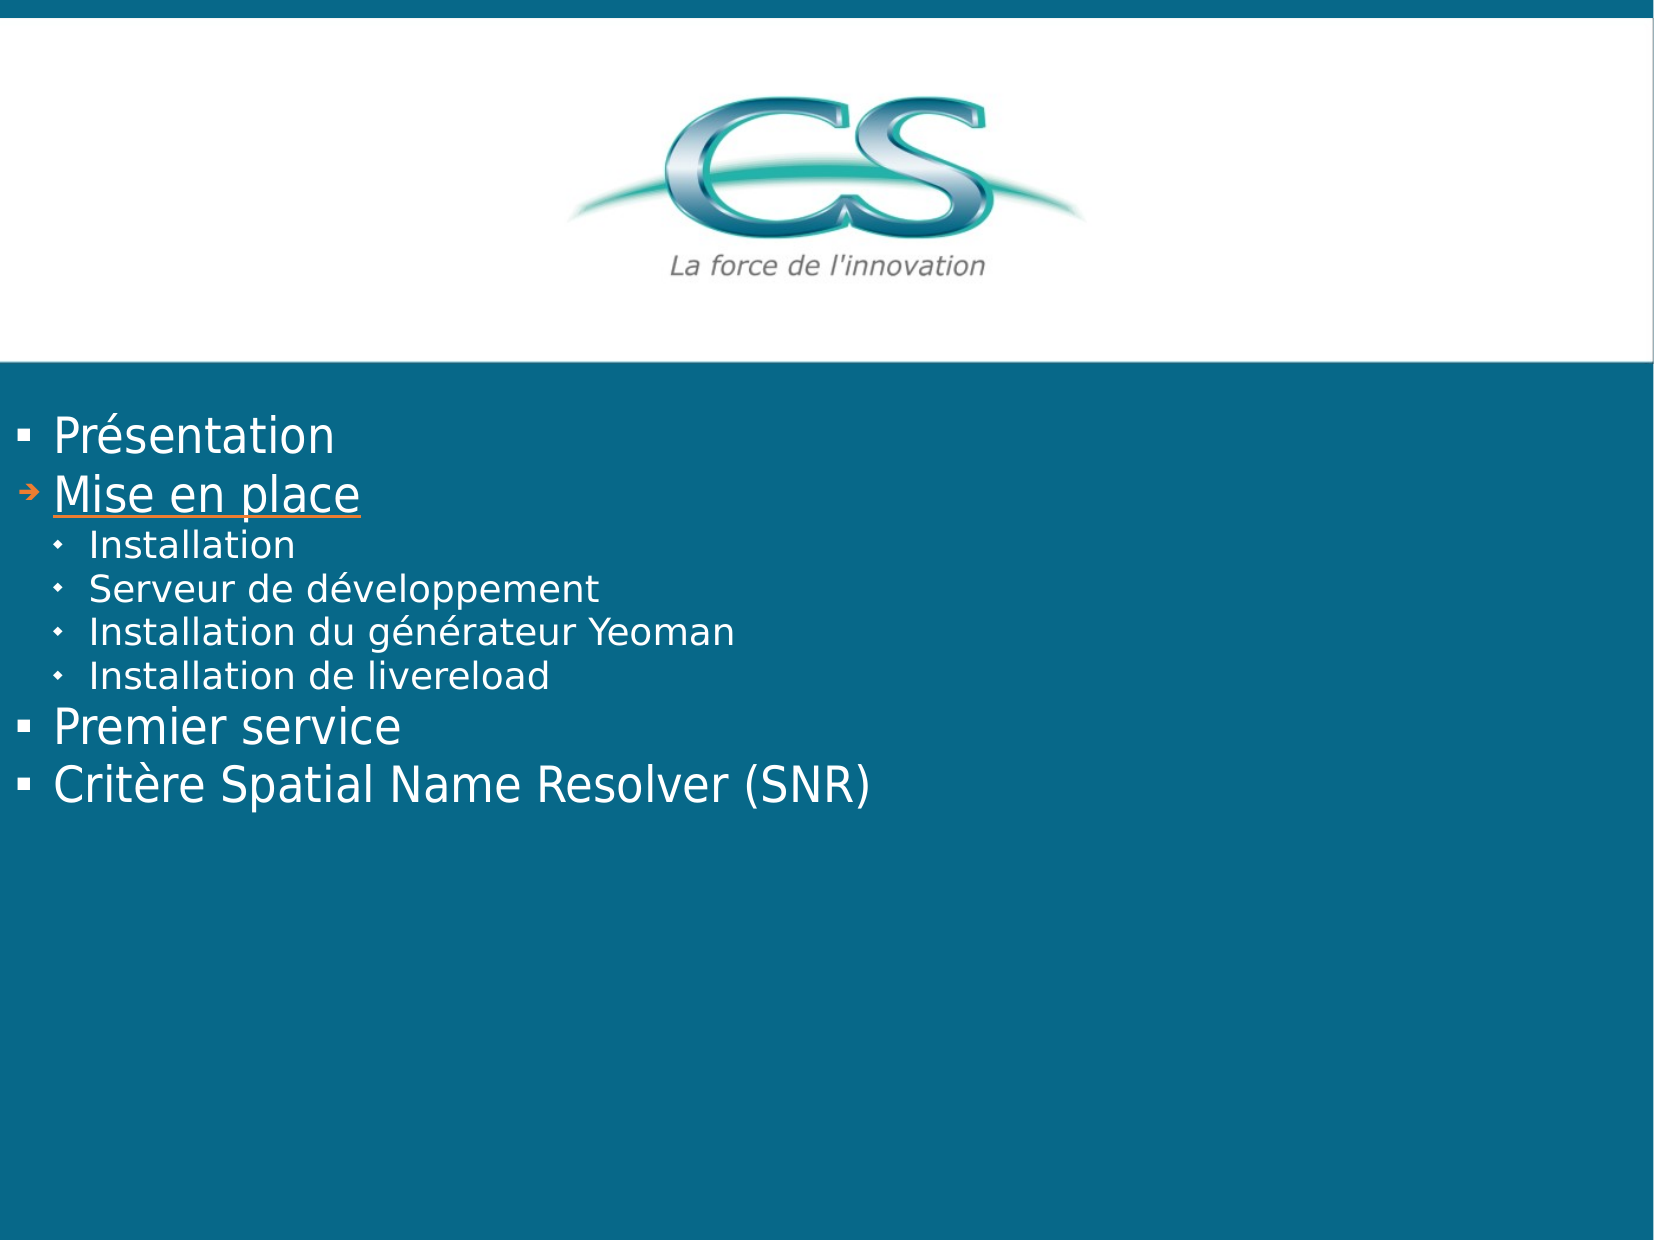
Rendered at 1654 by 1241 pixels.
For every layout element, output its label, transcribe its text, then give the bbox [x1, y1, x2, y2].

text_box Présentation Mise en place Installation Serveur de développement Installation du générateur Yeoman Installation de livereload Premier service Critère Spatial Name Resolver (SNR) [17, 407, 1630, 1188]
picture [0, 19, 1654, 363]
